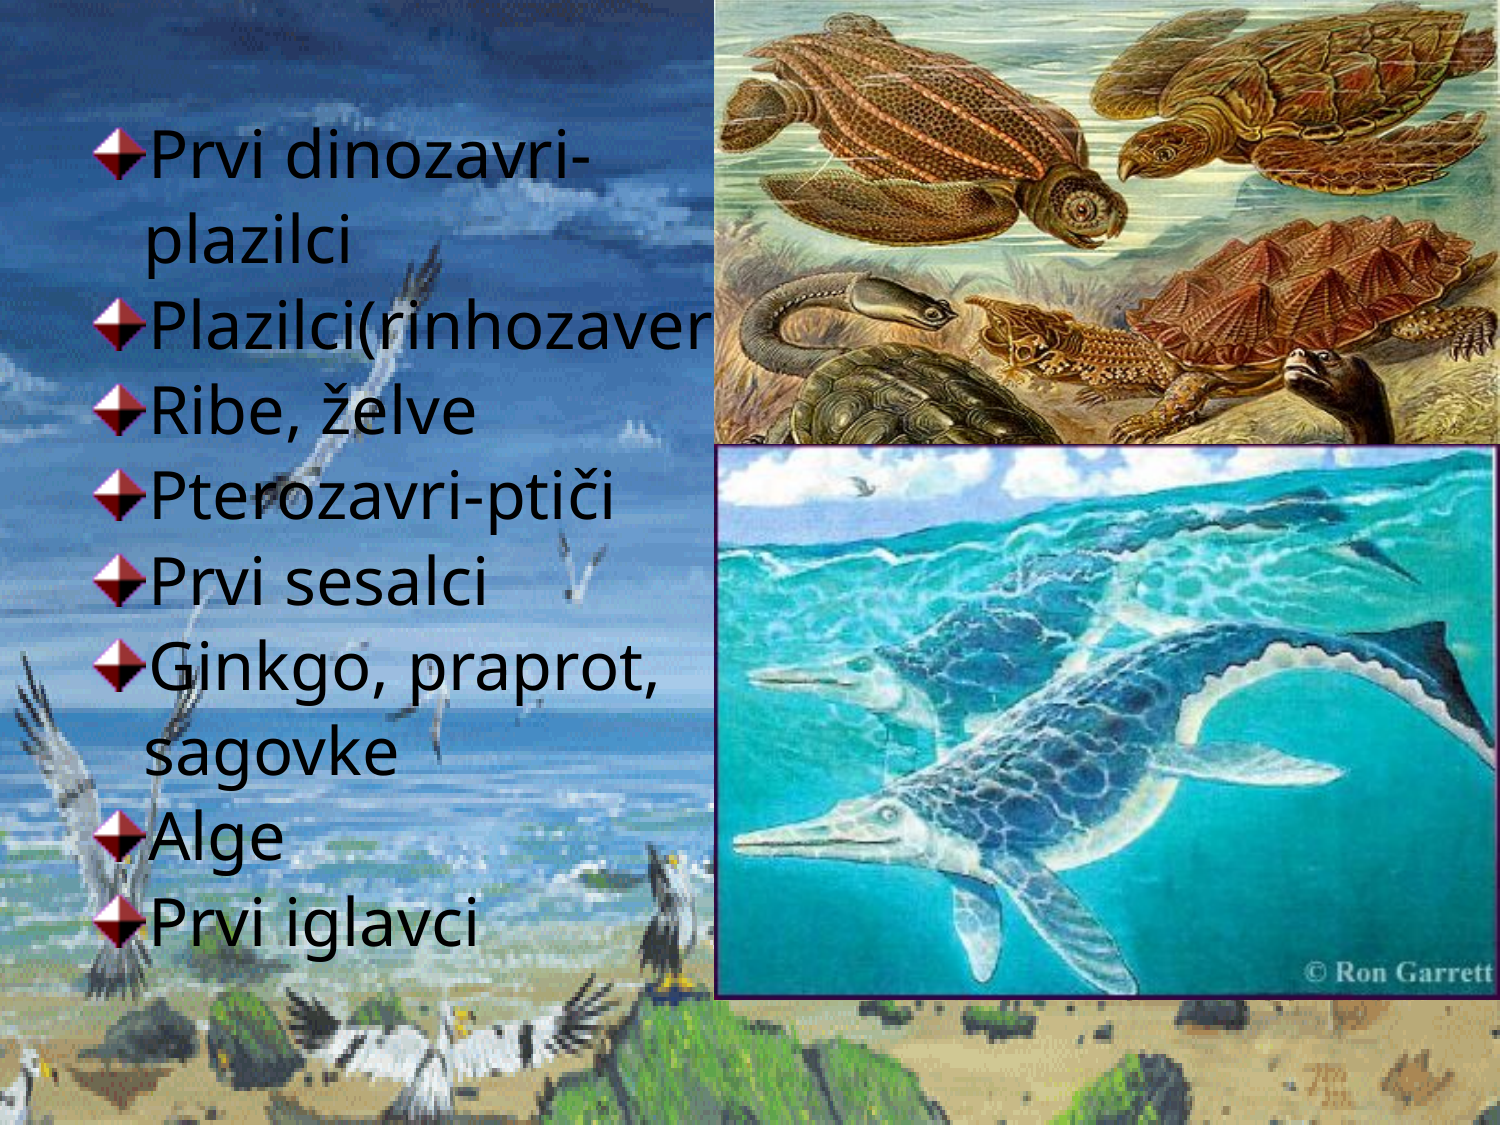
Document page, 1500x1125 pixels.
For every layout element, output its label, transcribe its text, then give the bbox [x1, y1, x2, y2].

picture [0, 0, 1500, 1125]
list Prvi dinozavri- plazilci Plazilci(rinhozaver) Ribe, želve Pterozavri-ptiči Prvi sesalci Ginkgo, praprot, sagovke Alge Prvi iglavci [76, 113, 1427, 1041]
